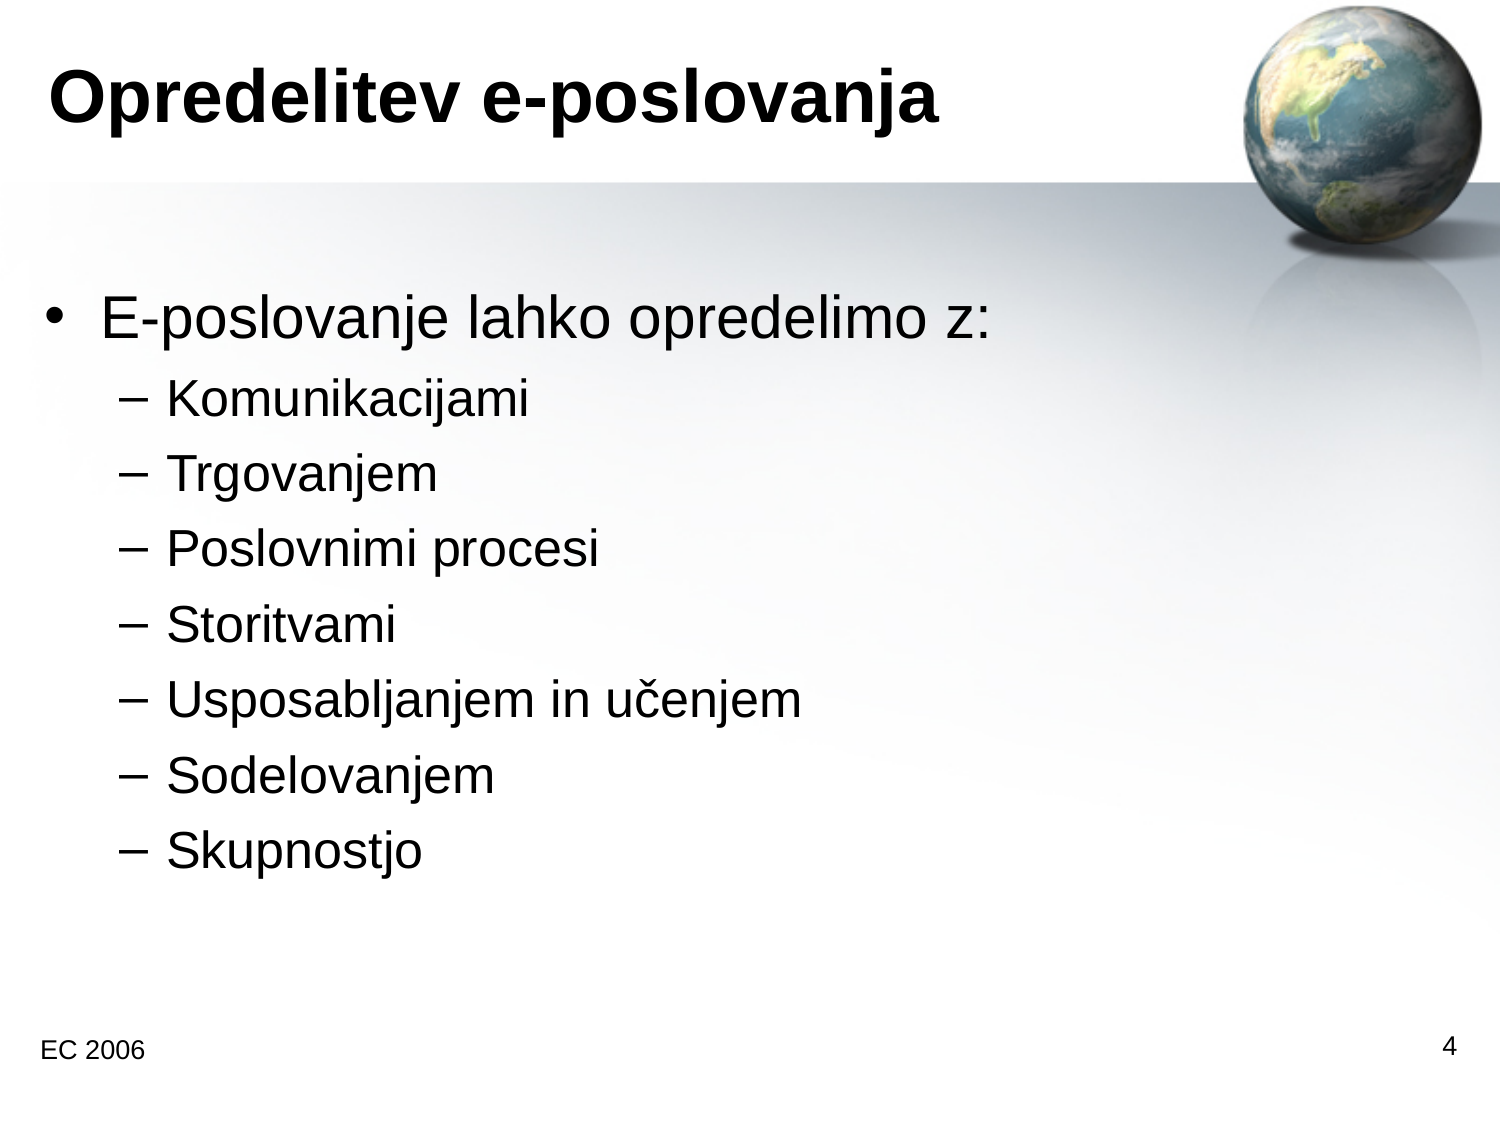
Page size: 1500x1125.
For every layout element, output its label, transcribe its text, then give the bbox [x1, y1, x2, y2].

text_box <number> [1159, 1020, 1473, 1096]
picture [0, 0, 1500, 1125]
text_box EC 2006 [25, 1025, 338, 1101]
title Opredelitev e-poslovanja [33, 22, 1239, 162]
list E-poslovanje lahko opredelimo z: Komunikacijami Trgovanjem Poslovnimi procesi Storitvami Usposabljanjem in učenjem Sodelovanjem Skupnostjo [29, 271, 1471, 995]
